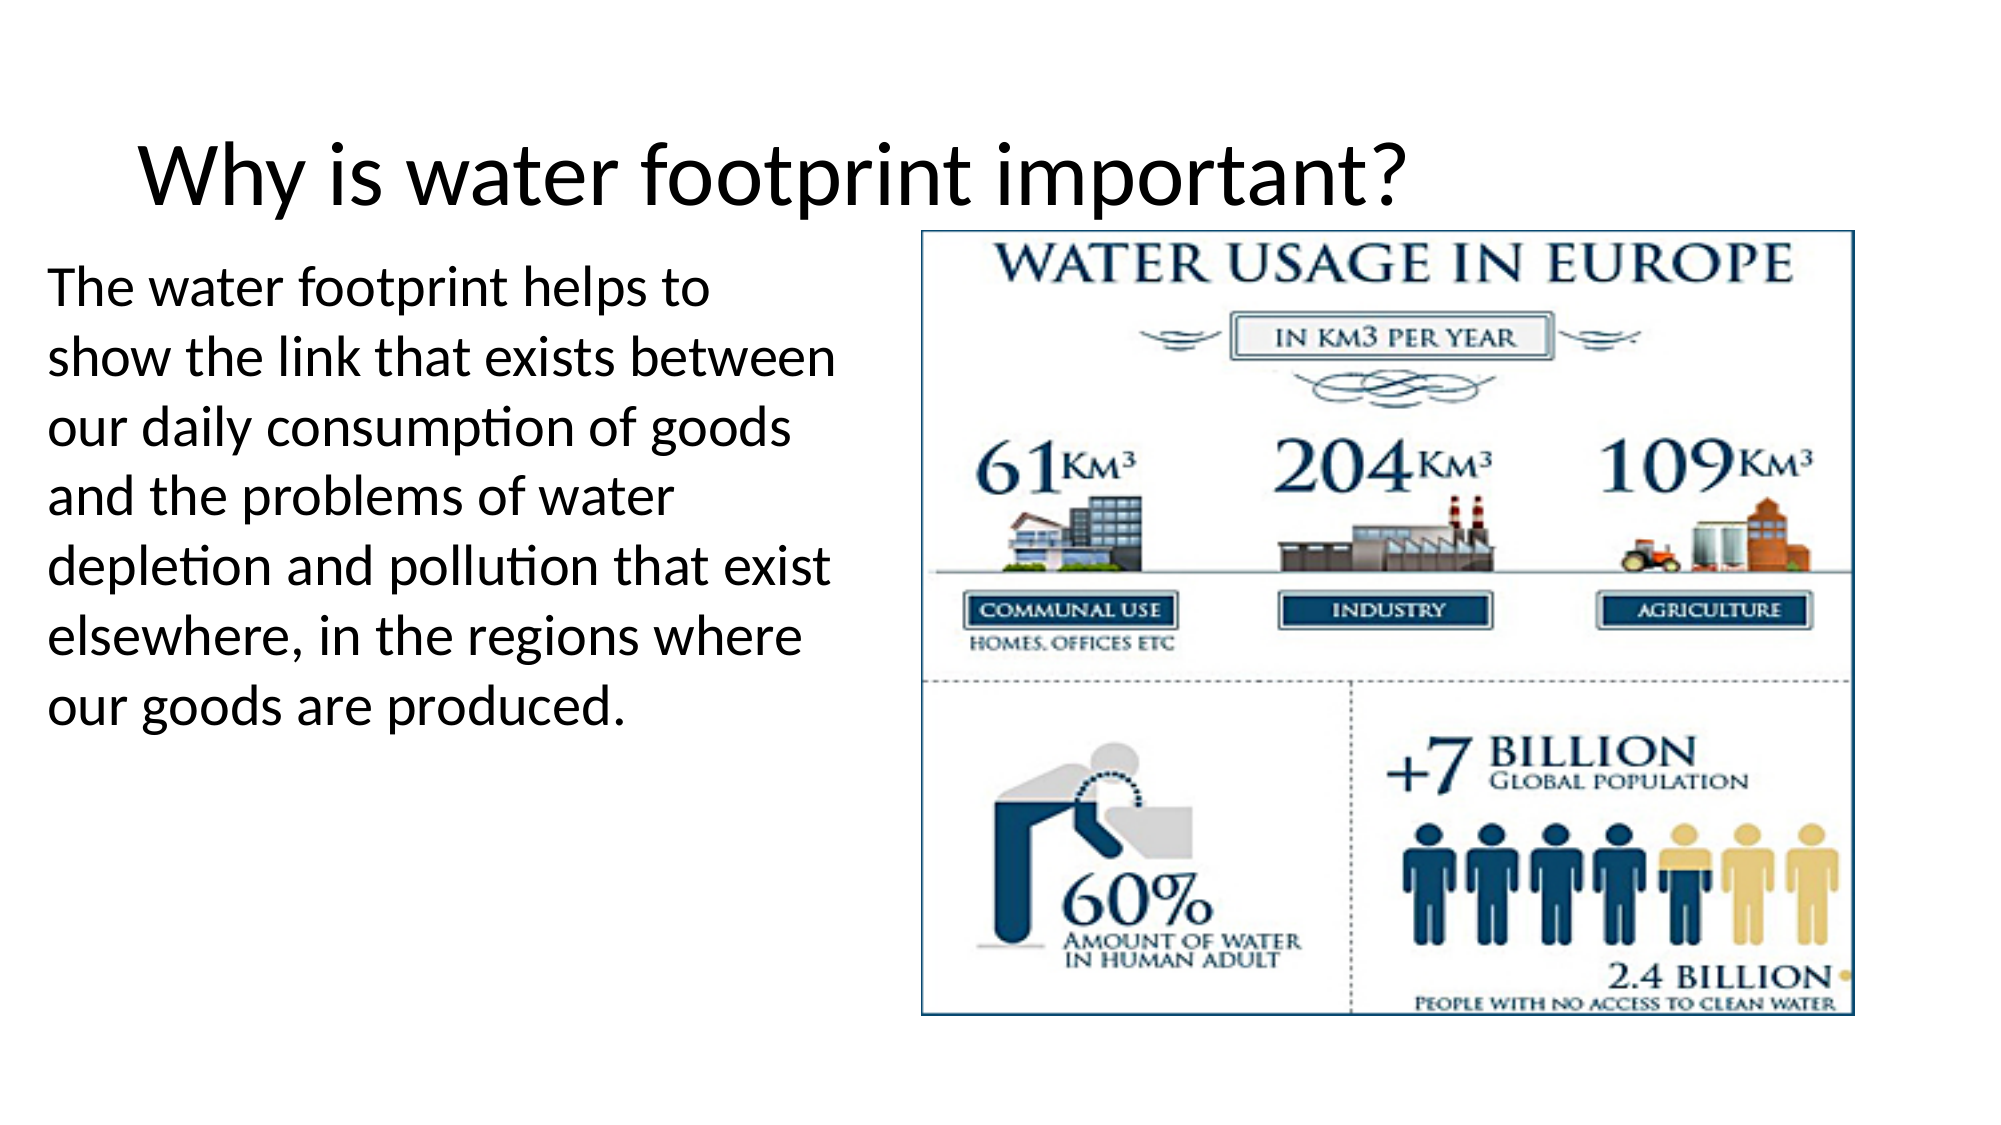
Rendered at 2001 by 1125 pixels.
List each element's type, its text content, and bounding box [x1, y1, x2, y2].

list The water footprint helps to show the link that exists between our daily consumption of goods and the problems of water depletion and pollution that exist elsewhere, in the regions where our goods are produced. [47, 248, 843, 1004]
picture [921, 230, 1855, 1016]
title Why is water footprint important? [137, 59, 1863, 278]
